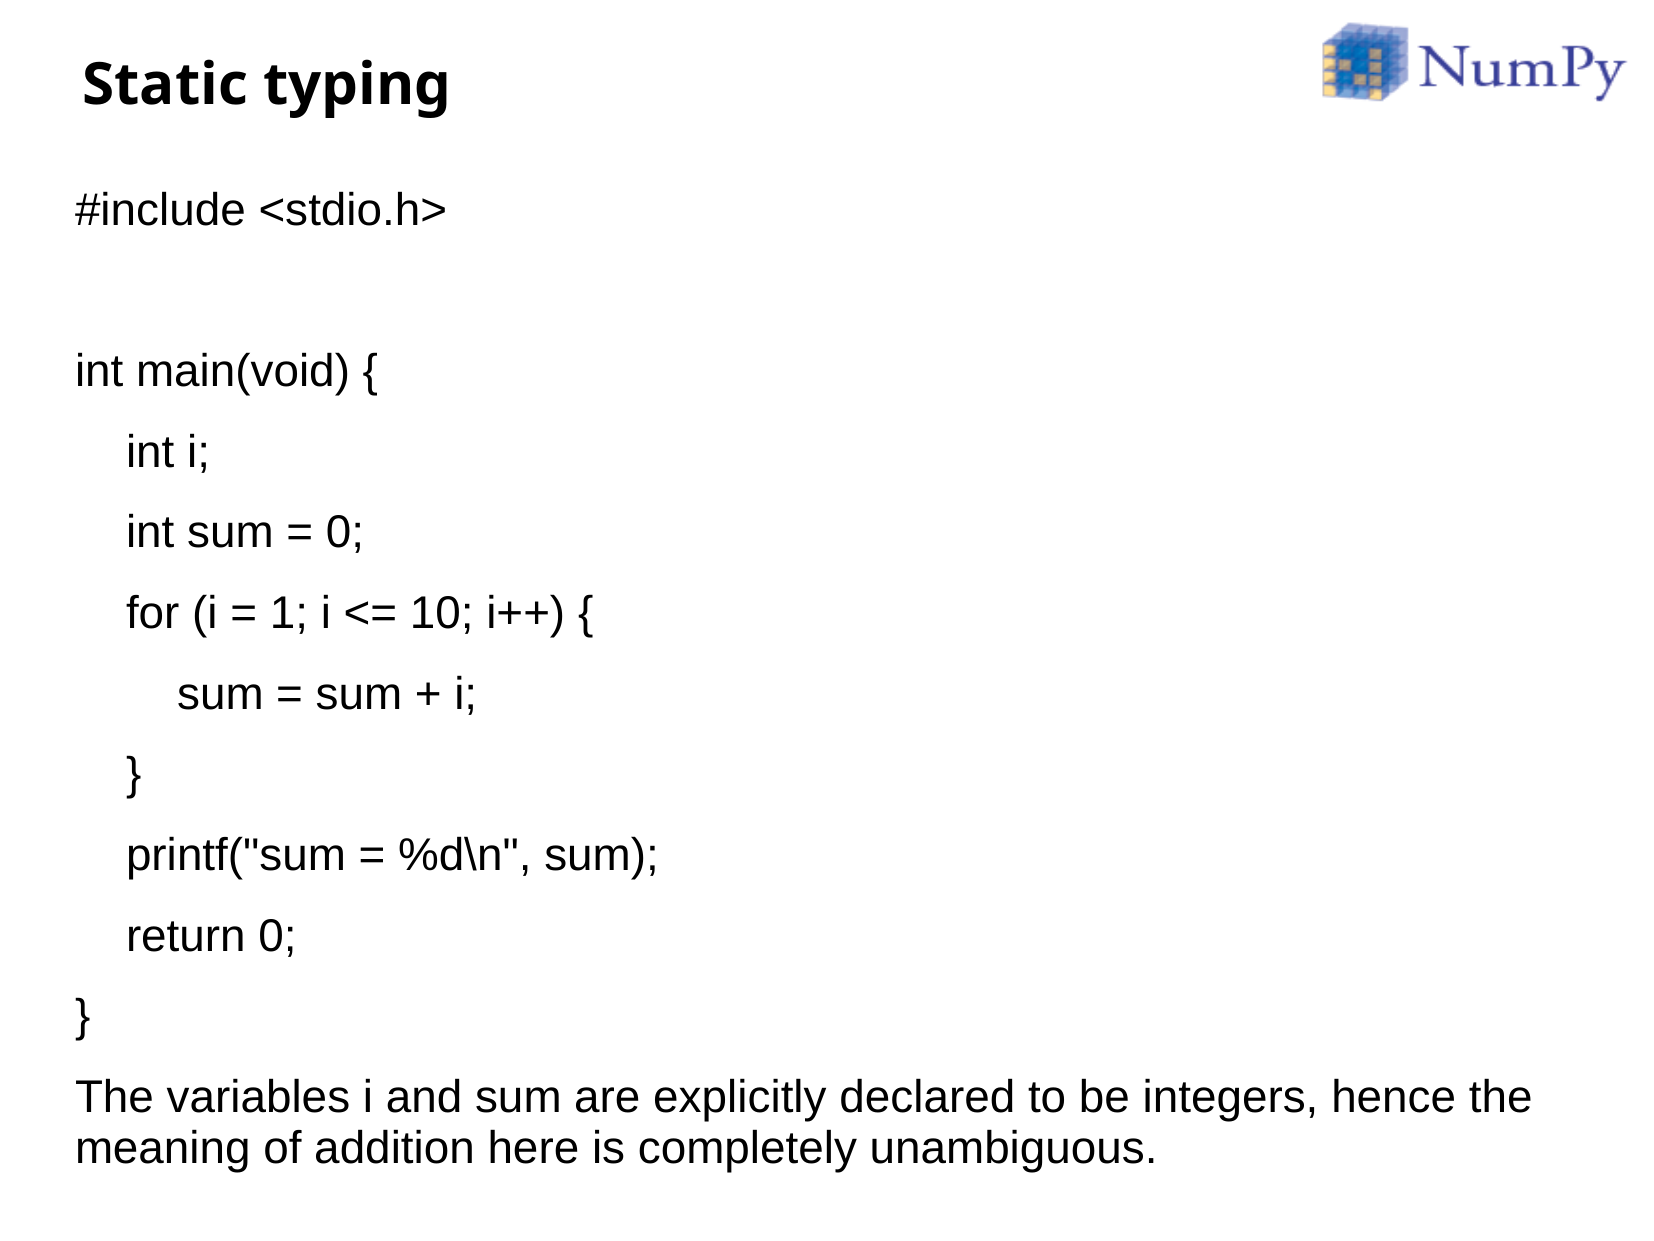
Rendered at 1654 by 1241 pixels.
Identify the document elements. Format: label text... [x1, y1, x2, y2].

picture [1302, 13, 1635, 113]
title Static typing [82, 0, 1571, 179]
list #include <stdio.h> int main(void) { int i; int sum = 0; for (i = 1; i <= 10; i++) { sum = sum + i; } printf("sum = %d\n", sum); return 0; } The variables i and sum are explicitly declared to be integers, hence the meaning of addition here is completely unambiguous. [75, 183, 1571, 1159]
